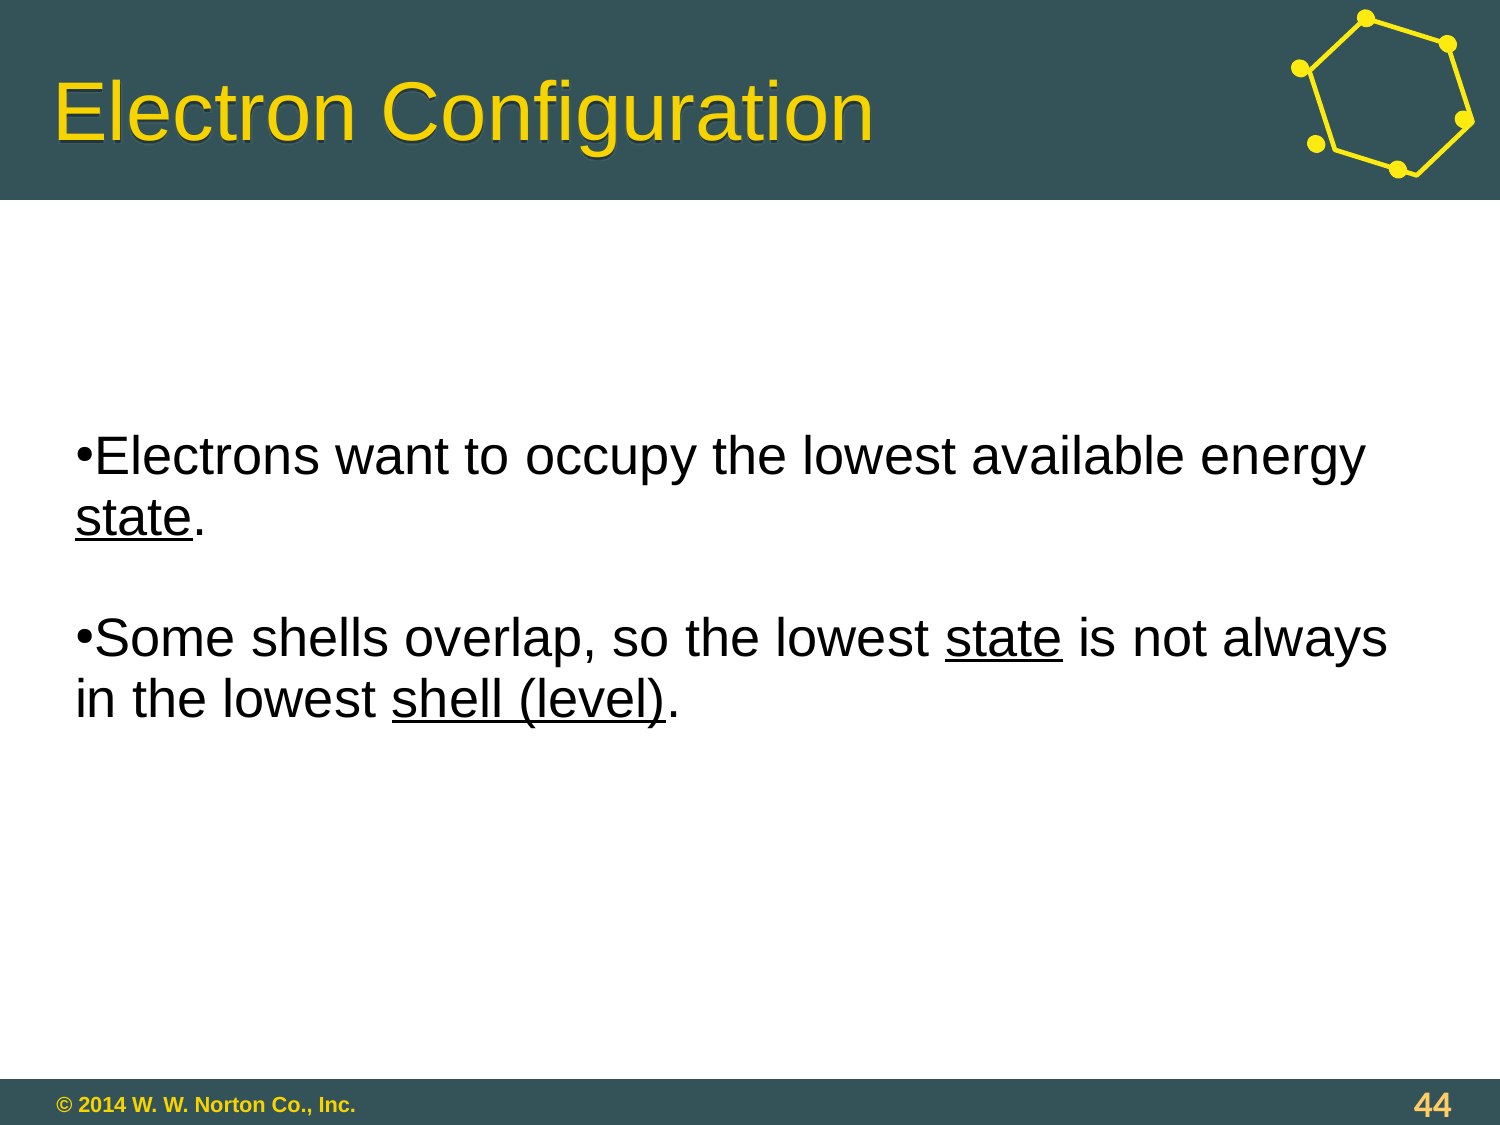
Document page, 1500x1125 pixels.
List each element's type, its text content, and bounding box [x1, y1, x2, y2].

title Electron Configuration [37, 19, 1118, 195]
slide_number <number> [1390, 1076, 1468, 1125]
text_box Electrons want to occupy the lowest available energy state. Some shells overlap, so the lowest state is not always in the lowest shell (level). [75, 285, 1411, 931]
